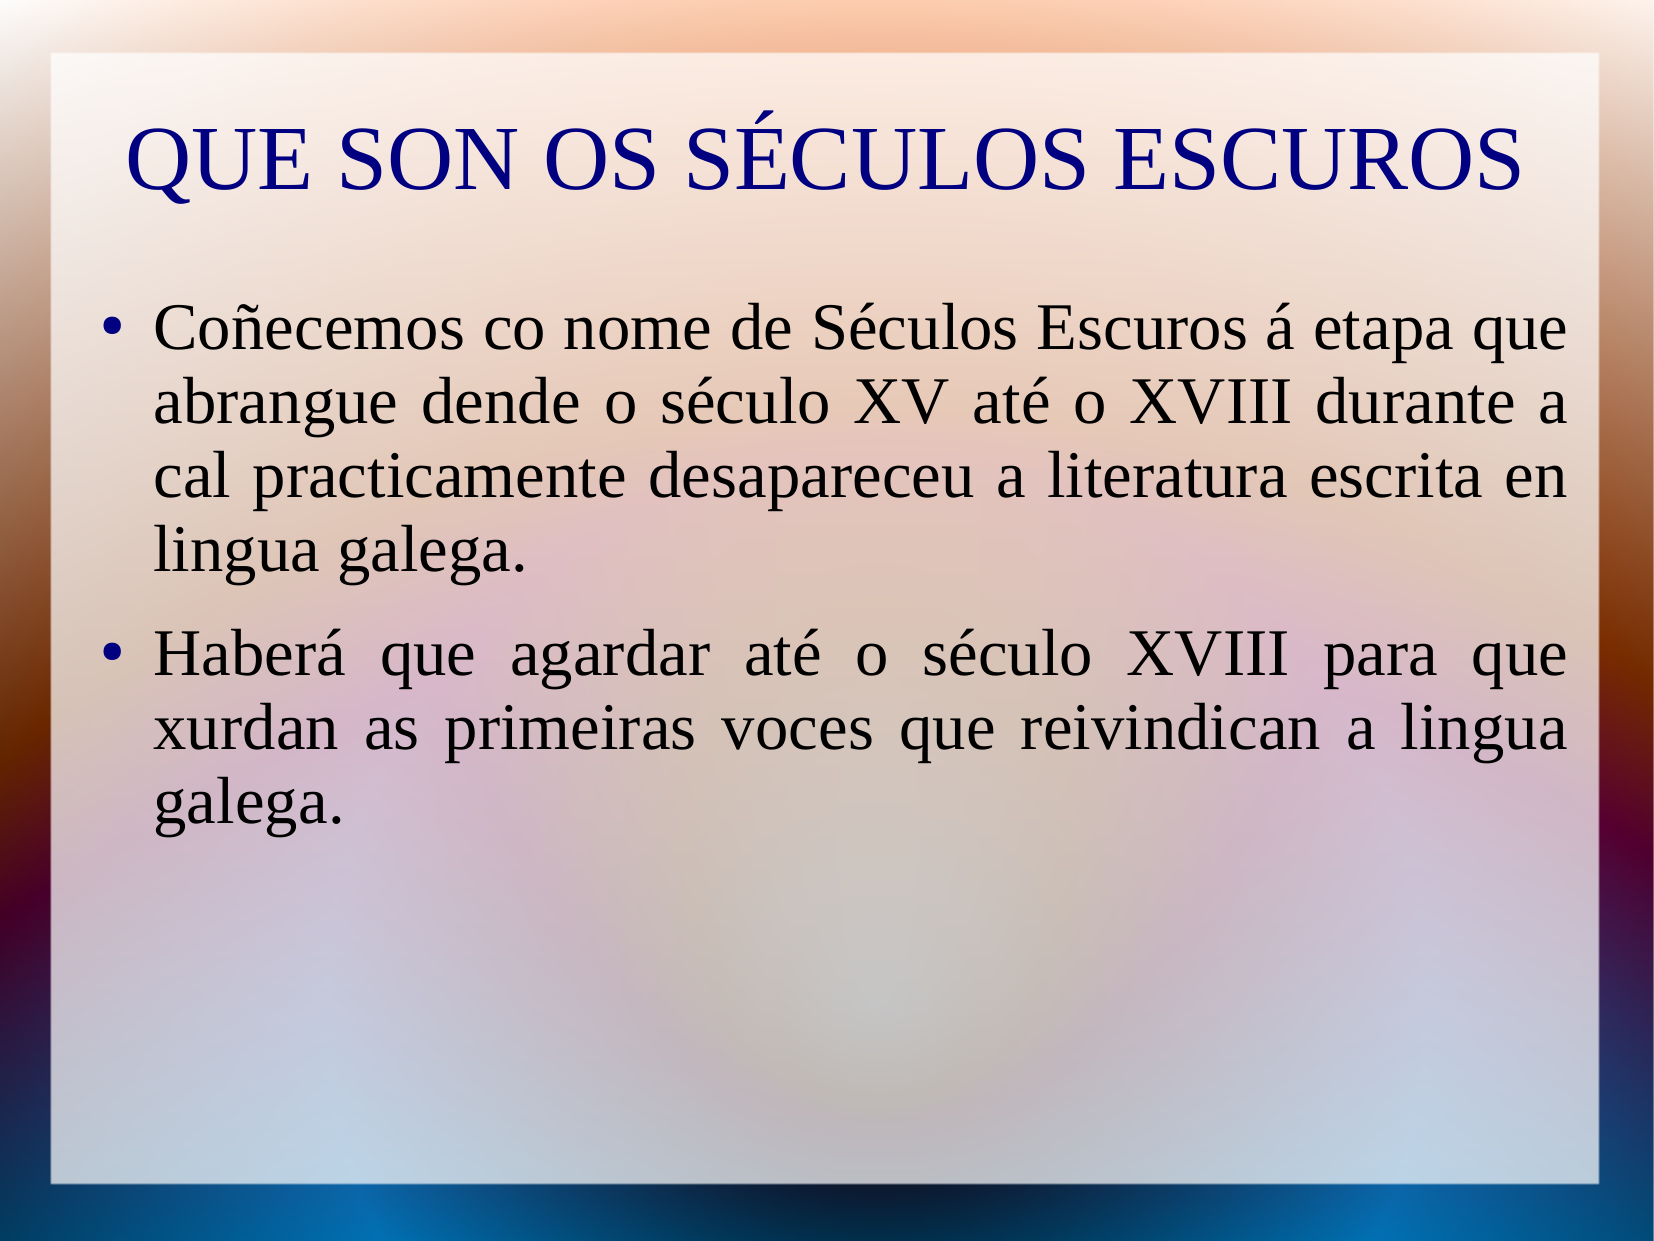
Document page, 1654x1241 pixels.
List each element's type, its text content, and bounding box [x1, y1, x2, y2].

list Coñecemos co nome de Séculos Escuros á etapa que abrangue dende o século XV até o XVIII durante a cal practicamente desapareceu a literatura escrita en lingua galega. Haberá que agardar até o século XVIII para que xurdan as primeiras voces que reivindican a lingua galega. [82, 290, 1571, 1010]
title QUE SON OS SÉCULOS ESCUROS [82, 55, 1571, 263]
picture [0, 0, 1654, 1241]
